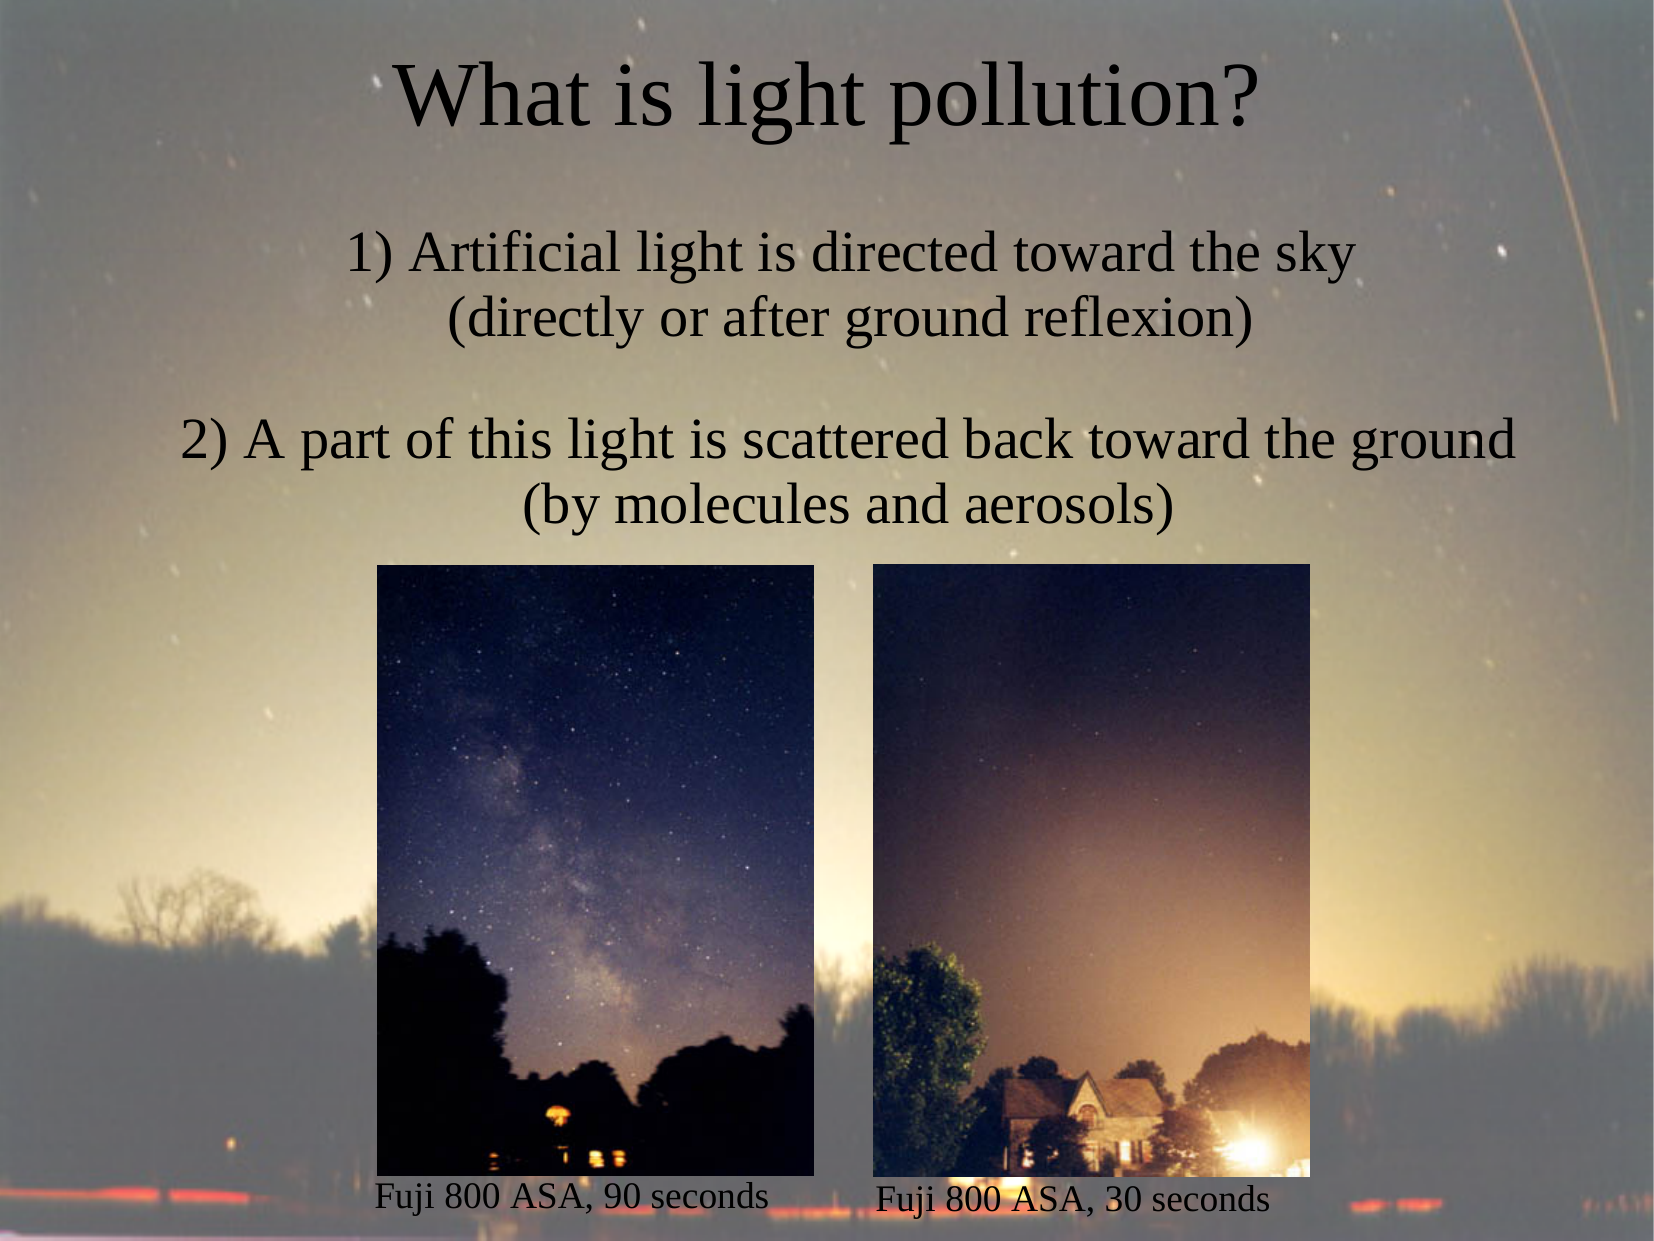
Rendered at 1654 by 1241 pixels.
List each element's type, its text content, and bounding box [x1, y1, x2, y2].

title What is light pollution? [121, 0, 1534, 198]
text_box Fuji 800 ASA, 30 seconds [875, 1175, 1441, 1218]
text_box 1) Artificial light is directed toward the sky (directly or after ground reflexion) [345, 215, 1295, 357]
text_box 2) A part of this light is scattered back toward the ground (by molecules and aerosols) [180, 402, 1454, 545]
picture [873, 564, 1310, 1175]
picture [377, 565, 814, 1172]
text_box Fuji 800 ASA, 90 seconds [374, 1172, 942, 1215]
